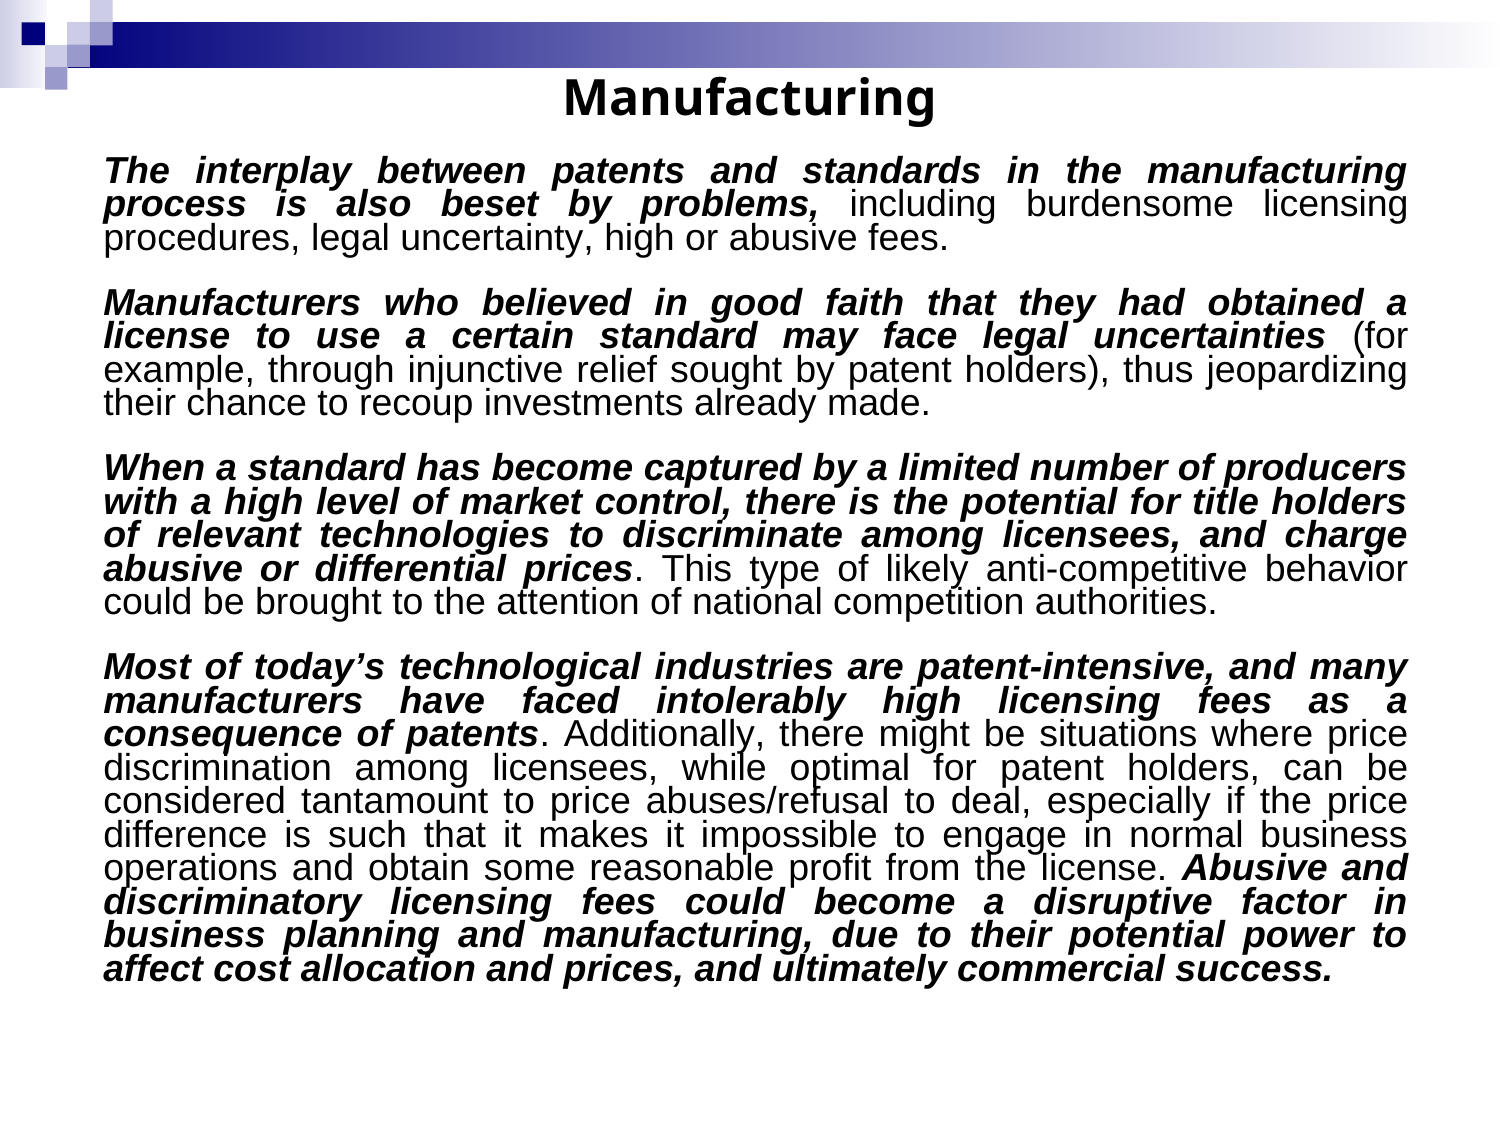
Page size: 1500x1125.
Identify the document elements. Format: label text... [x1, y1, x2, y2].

title Manufacturing [75, 59, 1426, 133]
list The interplay between patents and standards in the manufacturing process is also beset by problems, including burdensome licensing procedures, legal uncertainty, high or abusive fees. Manufacturers who believed in good faith that they had obtained a license to use a certain standard may face legal uncertainties (for example, through injunctive relief sought by patent holders), thus jeopardizing their chance to recoup investments already made. When a standard has become captured by a limited number of producers with a high level of market control, there is the potential for title holders of relevant technologies to discriminate among licensees, and charge abusive or differential prices. This type of likely anti-competitive behavior could be brought to the attention of national competition authorities. Most of today’s technological industries are patent-intensive, and many manufacturers have faced intolerably high licensing fees as a consequence of patents. Additionally, there might be situations where price discrimination among licensees, while optimal for patent holders, can be considered tantamount to price abuses/refusal to deal, especially if the price difference is such that it makes it impossible to engage in normal business operations and obtain some reasonable profit from the license. Abusive and discriminatory licensing fees could become a disruptive factor in business planning and manufacturing, due to their potential power to affect cost allocation and prices, and ultimately commercial success. [88, 148, 1424, 1125]
